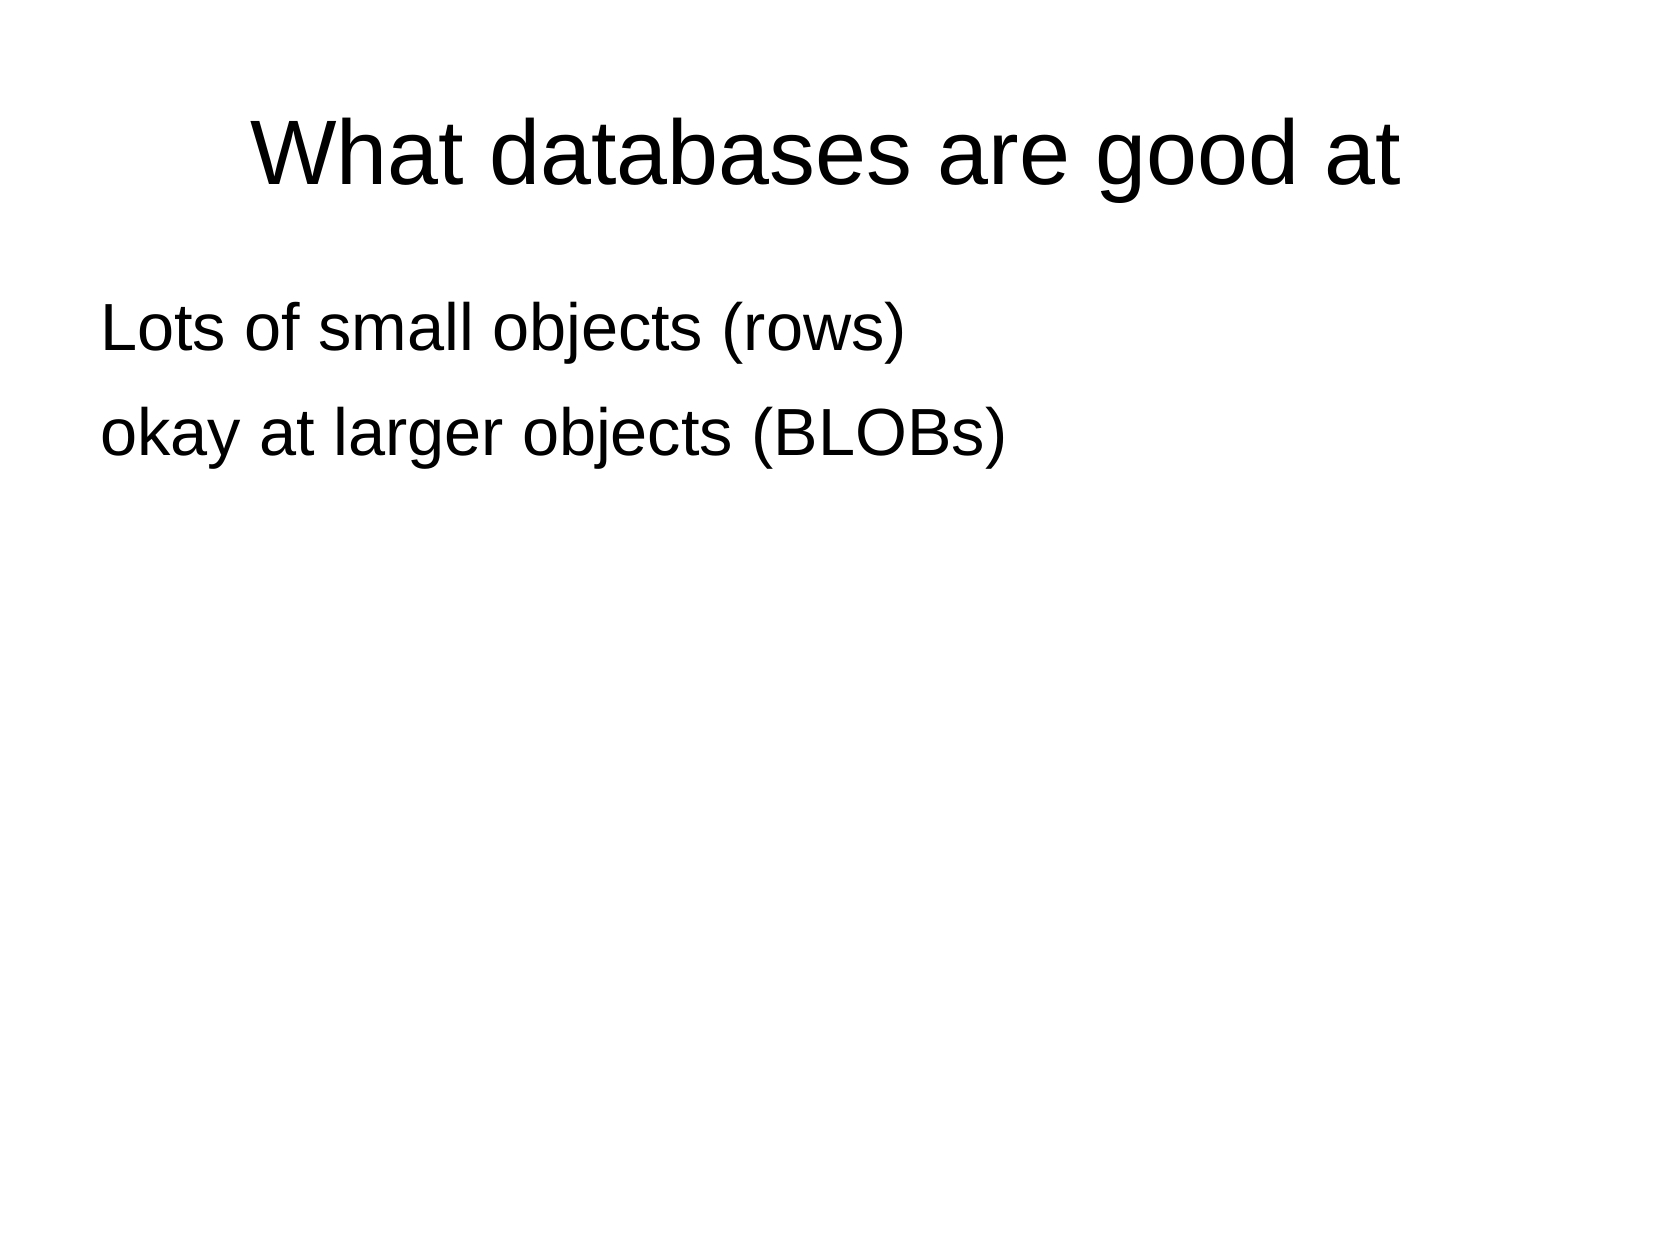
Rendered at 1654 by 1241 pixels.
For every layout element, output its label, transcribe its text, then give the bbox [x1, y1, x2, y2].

list Lots of small objects (rows) okay at larger objects (BLOBs) [82, 290, 1571, 1094]
title What databases are good at [82, 56, 1571, 250]
